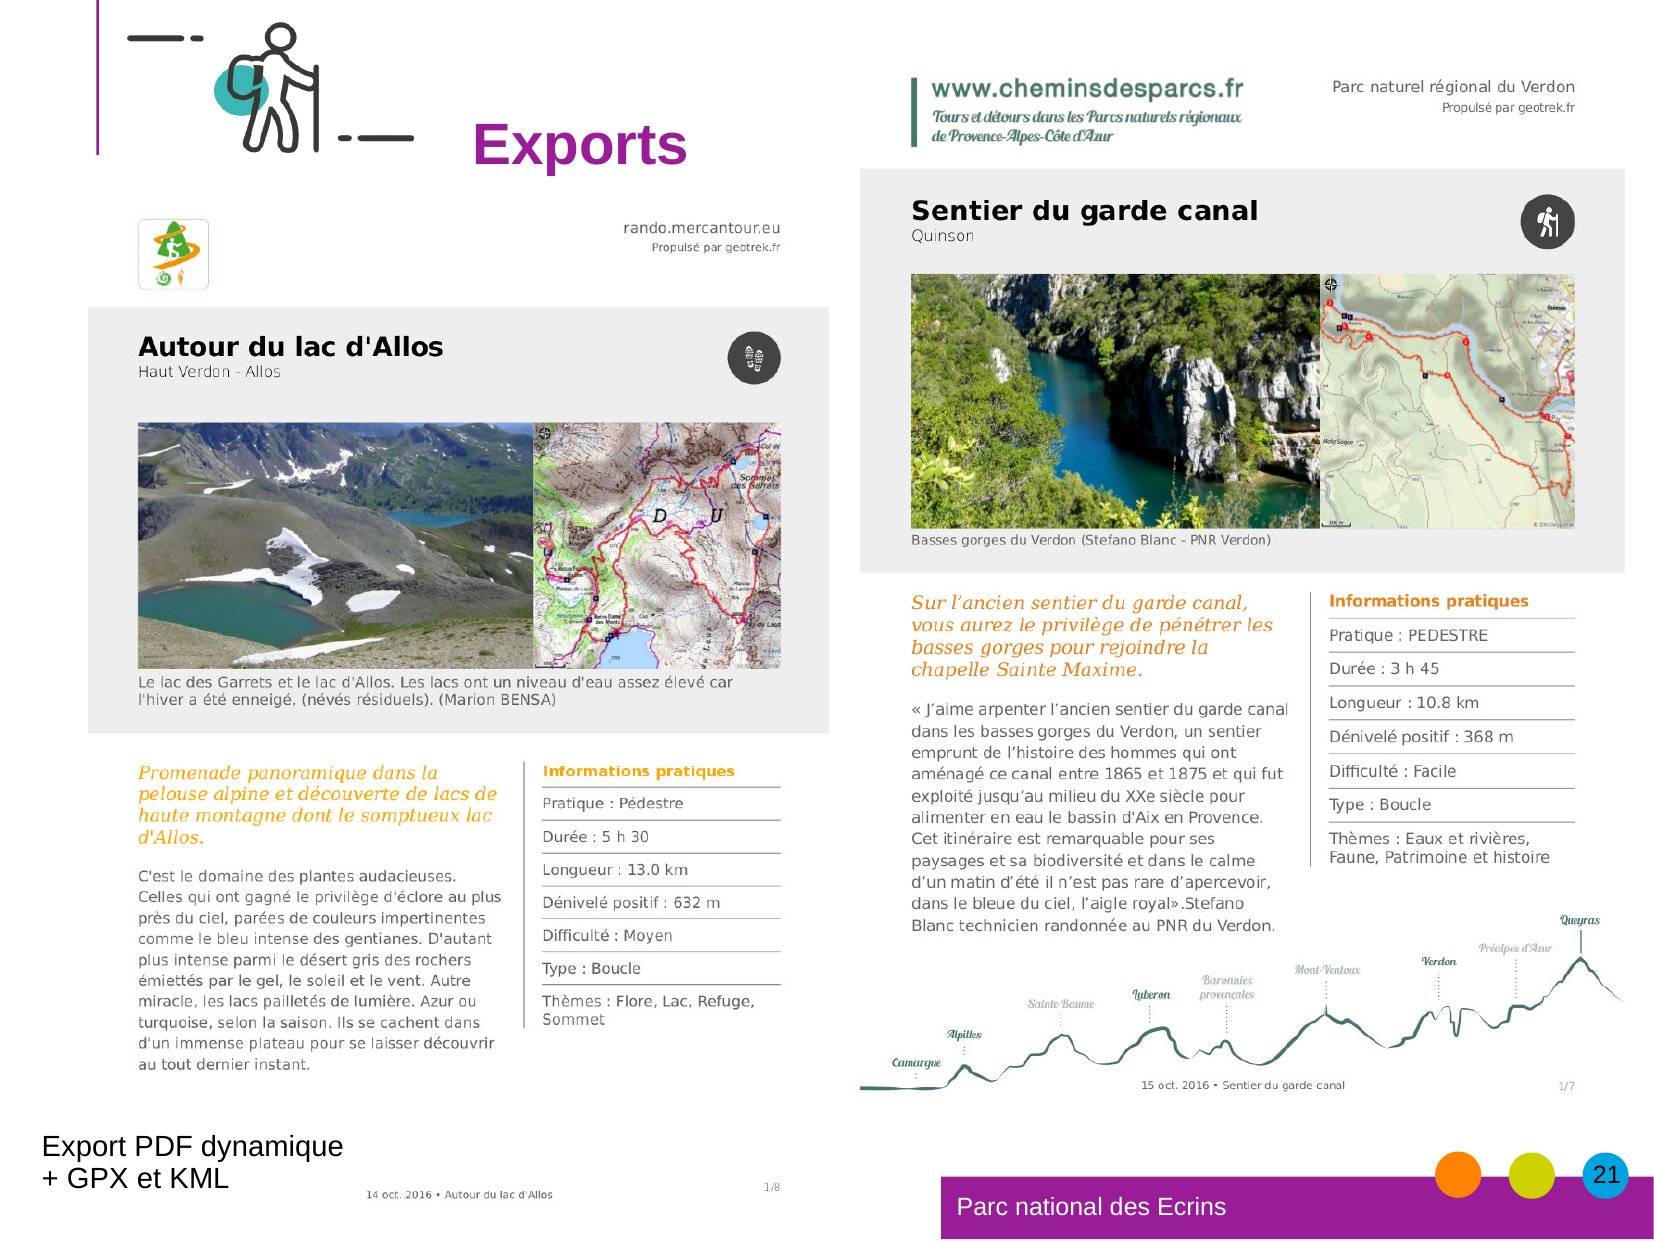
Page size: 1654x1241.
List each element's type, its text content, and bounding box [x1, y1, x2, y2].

picture [127, 22, 414, 153]
picture [860, 41, 1625, 1123]
title Exports [472, 29, 1241, 178]
picture [88, 183, 829, 1229]
text_box Export PDF dynamique + GPX et KML [26, 1122, 443, 1211]
